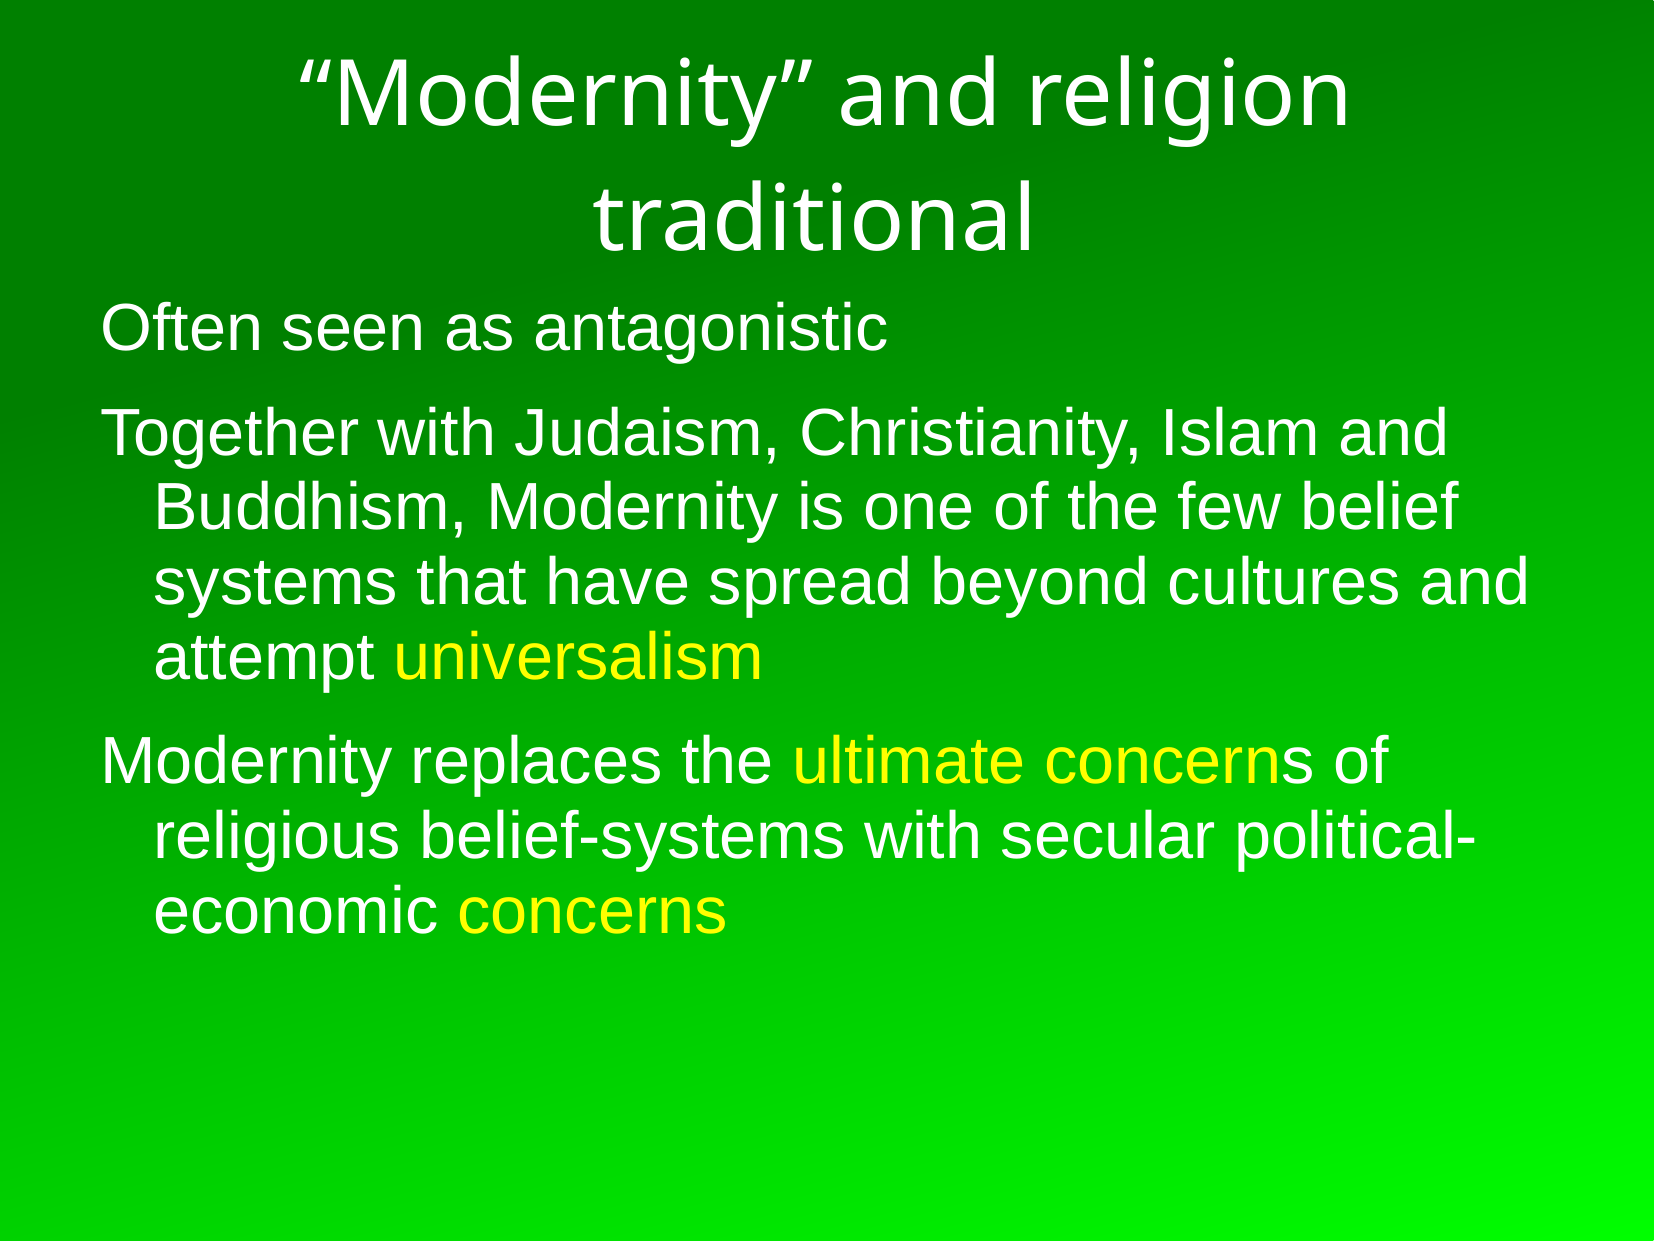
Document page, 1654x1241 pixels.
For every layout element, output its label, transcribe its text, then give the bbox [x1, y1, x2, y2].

title “Modernity” and religion traditional [82, 56, 1571, 250]
list Often seen as antagonistic Together with Judaism, Christianity, Islam and Buddhism, Modernity is one of the few belief systems that have spread beyond cultures and attempt universalism Modernity replaces the ultimate concerns of religious belief-systems with secular political-economic concerns [82, 290, 1571, 1094]
